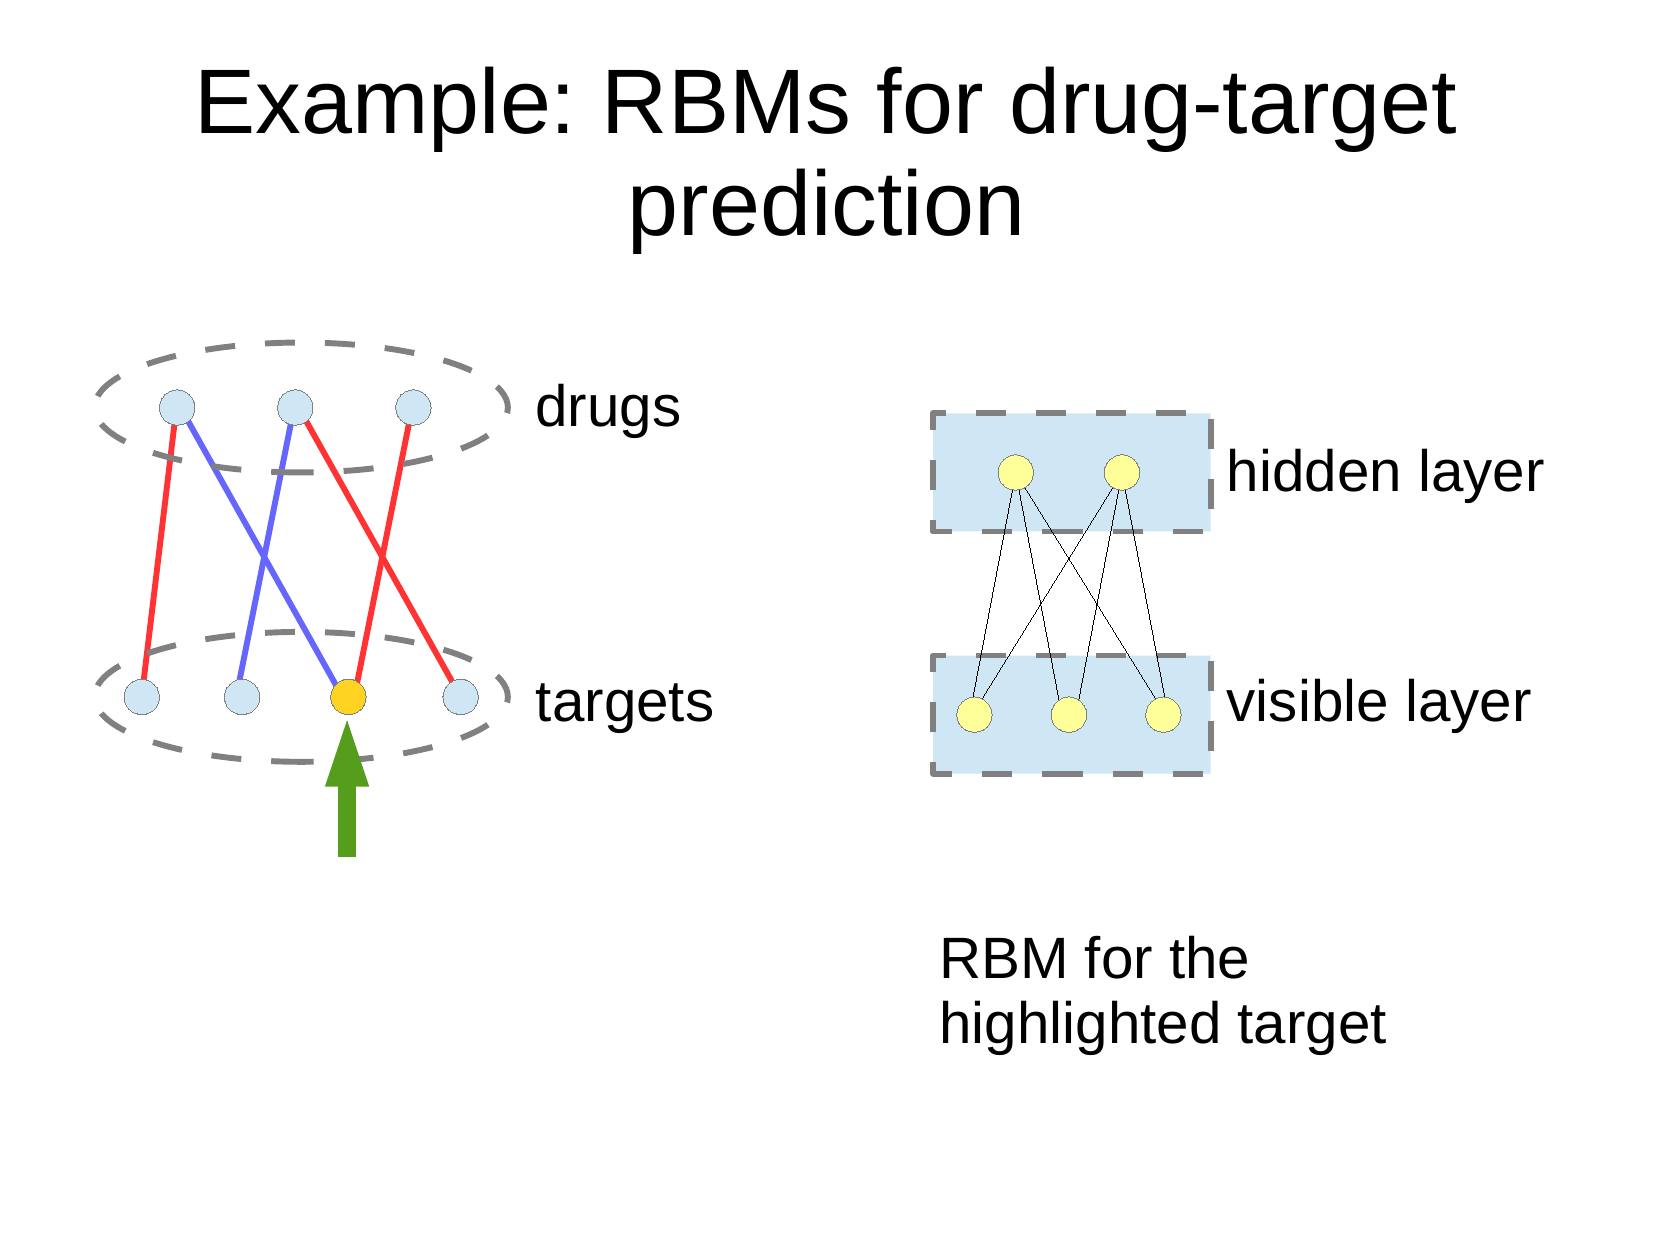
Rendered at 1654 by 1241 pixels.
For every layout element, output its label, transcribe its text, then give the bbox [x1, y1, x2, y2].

text_box RBM for the highlighted target [924, 918, 1403, 1063]
text_box [224, 679, 260, 715]
text_box [442, 679, 479, 715]
text_box [159, 389, 195, 426]
text_box [124, 679, 160, 715]
text_box [277, 389, 313, 426]
title Example: RBMs for drug-target prediction [82, 49, 1571, 257]
text_box targets [520, 661, 730, 742]
text_box [933, 413, 1211, 532]
text_box [933, 655, 1211, 774]
text_box drugs [520, 366, 697, 446]
text_box visible layer [1211, 661, 1548, 742]
text_box [395, 389, 432, 426]
text_box [330, 679, 367, 715]
text_box hidden layer [1212, 431, 1561, 511]
